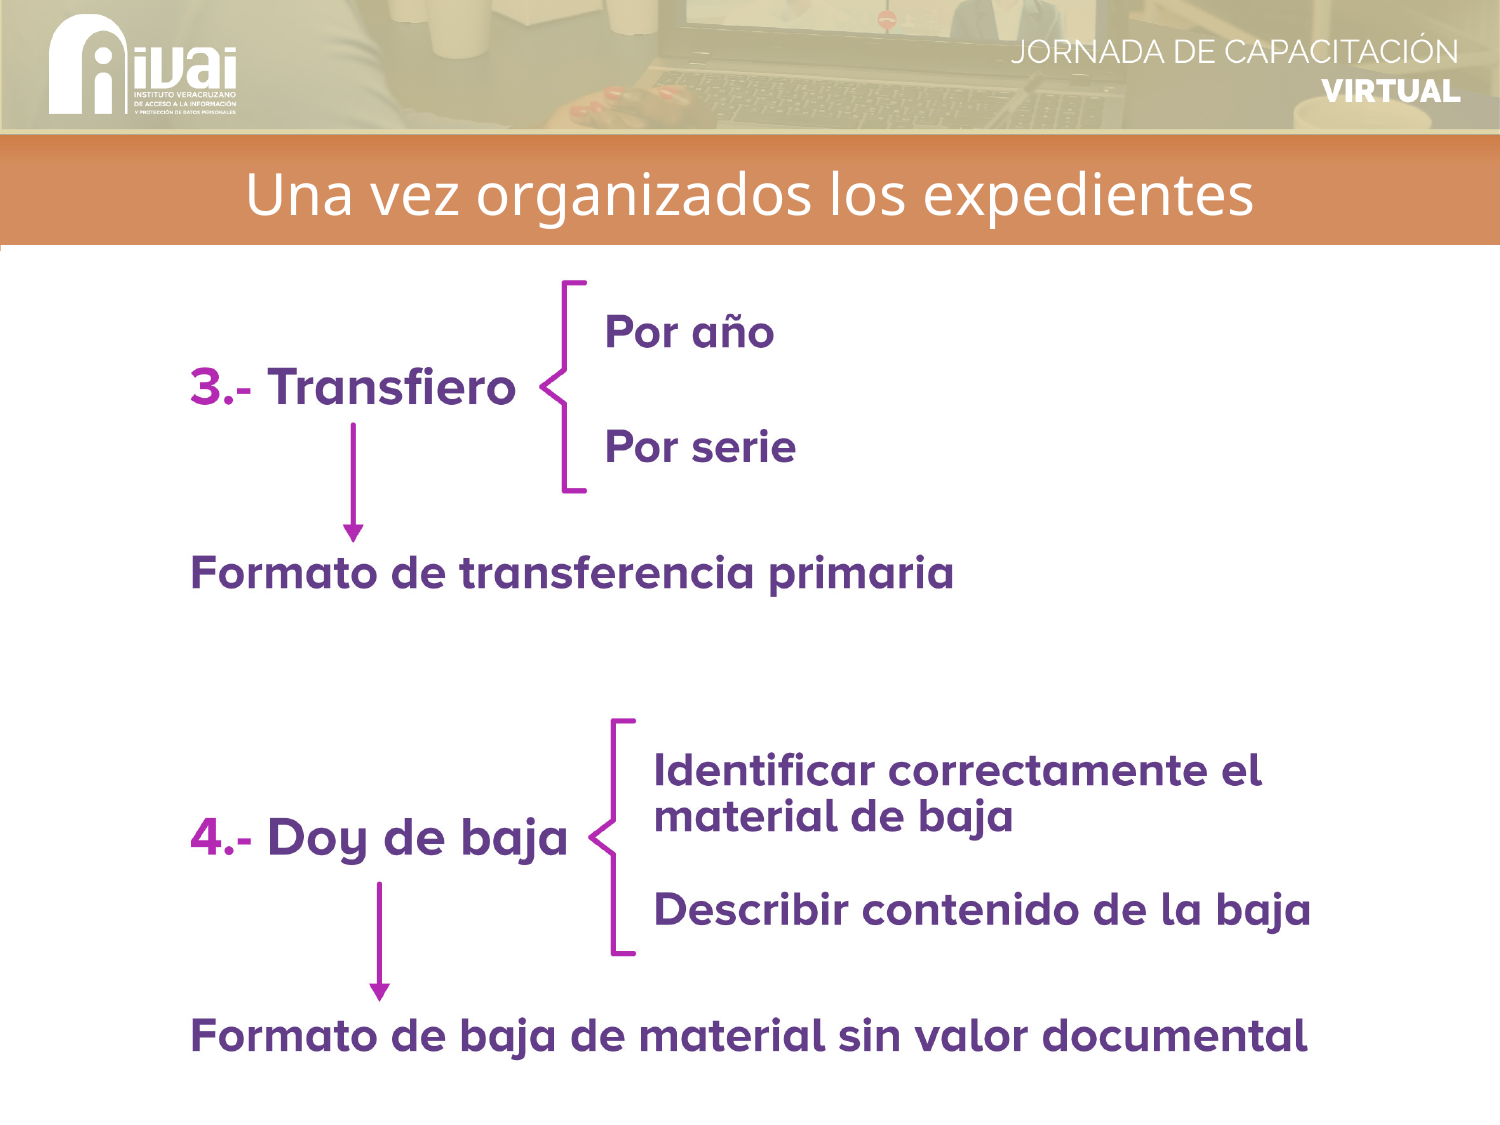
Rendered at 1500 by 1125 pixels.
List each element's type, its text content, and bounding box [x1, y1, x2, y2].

picture [0, 135, 1500, 1119]
text_box Una vez organizados los expedientes [95, 149, 1405, 236]
